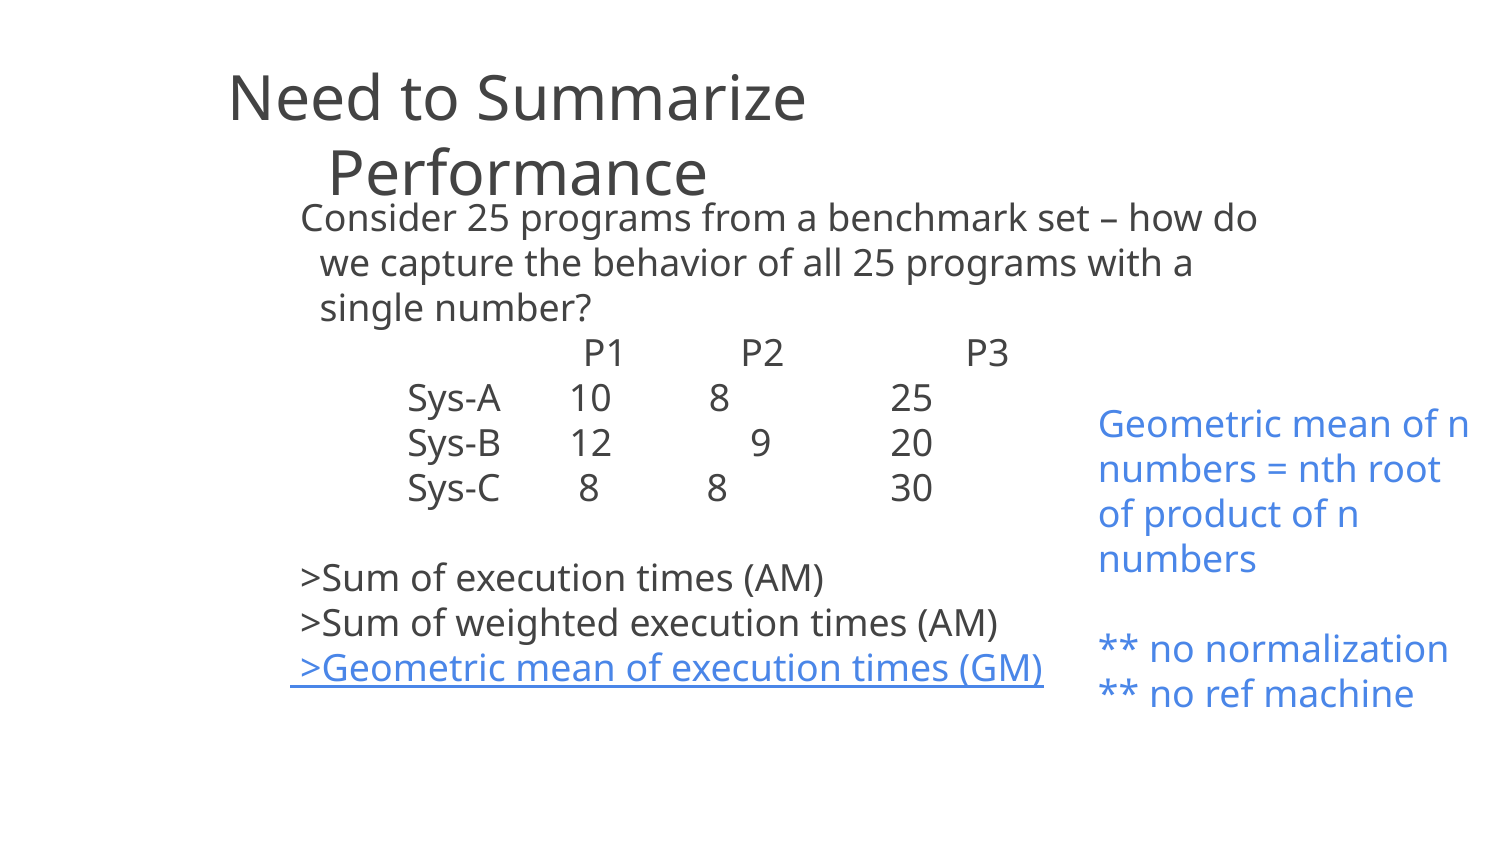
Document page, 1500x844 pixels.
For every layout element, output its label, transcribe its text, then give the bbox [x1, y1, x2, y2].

text_box Geometric mean of n numbers = nth root of product of n numbers ** no normalization ** no ref machine [1007, 385, 1500, 844]
text_box Need to Summarize Performance [14, 43, 1022, 157]
text_box Consider 25 programs from a benchmark set – how do we capture the behavior of all 25 programs with a single number? P1 P2 P3 Sys-A 10 8 25 Sys-B 12 9 20 Sys-C 8 8 30 >Sum of execution times (AM) >Sum of weighted execution times (AM) >Geometric mean of execution times (GM) [200, 179, 1341, 842]
